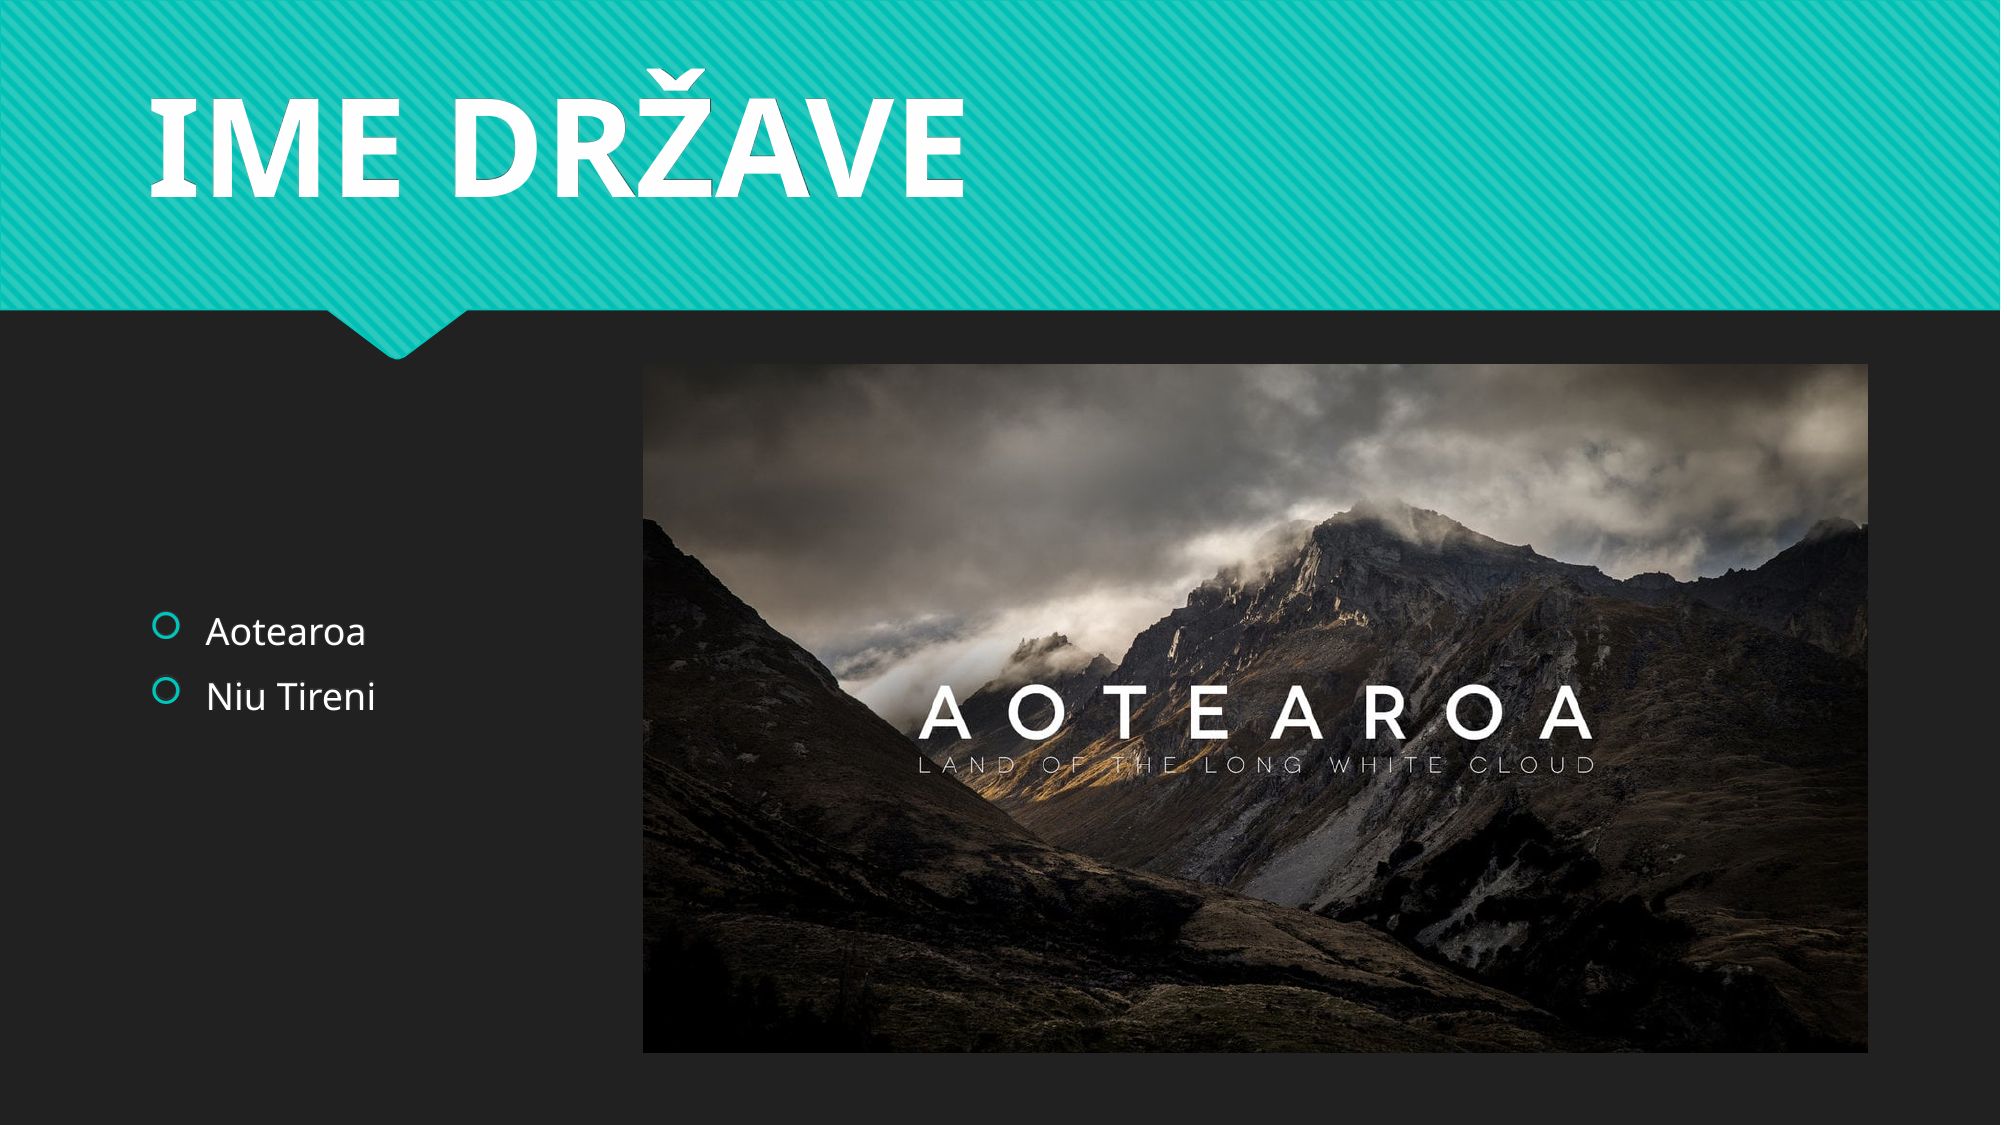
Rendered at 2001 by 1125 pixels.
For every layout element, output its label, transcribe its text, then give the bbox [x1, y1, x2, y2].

title IME DRŽAVE [132, 73, 1868, 233]
list Aotearoa Niu Tireni [134, 364, 643, 962]
picture [643, 364, 1868, 1053]
picture [1, 1, 1999, 357]
